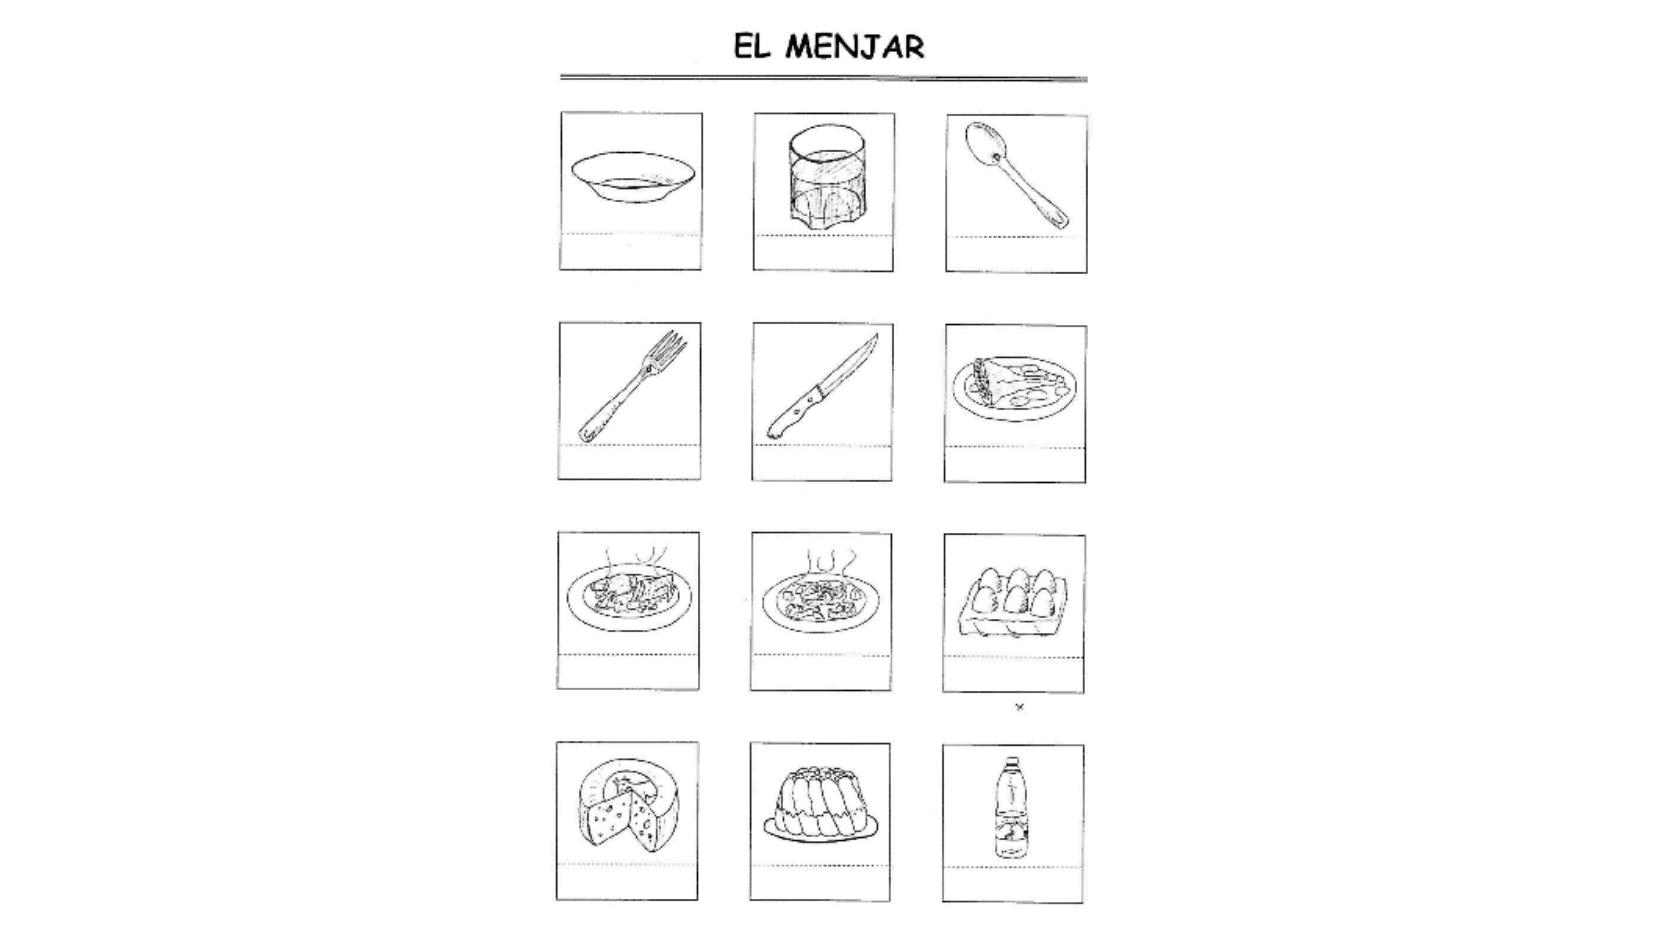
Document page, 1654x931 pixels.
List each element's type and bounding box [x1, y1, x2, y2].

picture [539, 5, 1113, 923]
